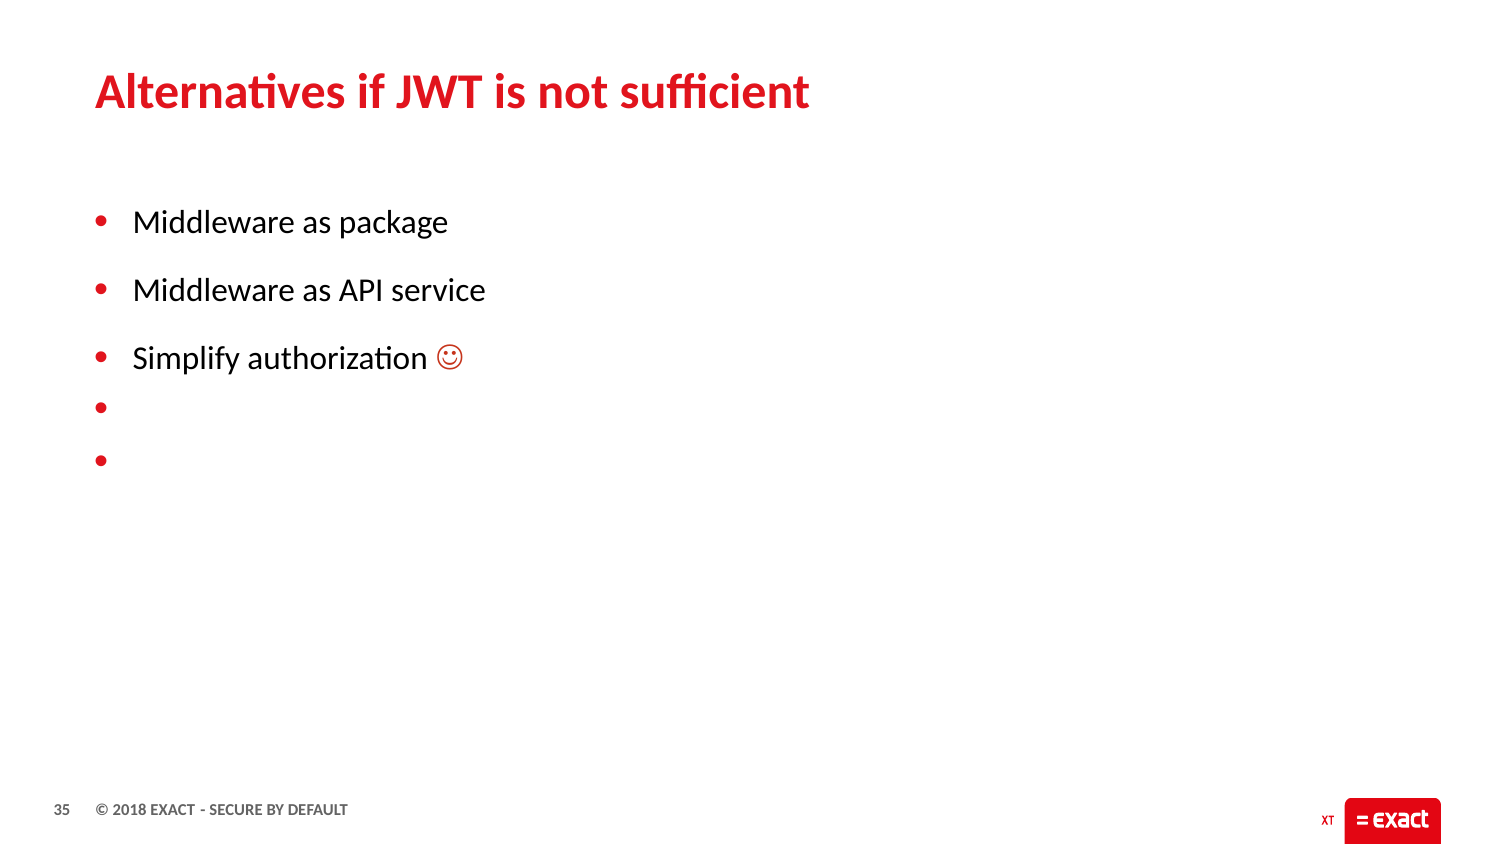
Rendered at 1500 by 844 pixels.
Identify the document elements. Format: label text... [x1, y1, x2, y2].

title Alternatives if JWT is not sufficient [79, 62, 1421, 128]
list Middleware as package Middleware as API service Simplify authorization  [79, 196, 1421, 754]
text_box 35 [38, 786, 96, 832]
text_box - Secure by default [185, 786, 826, 832]
